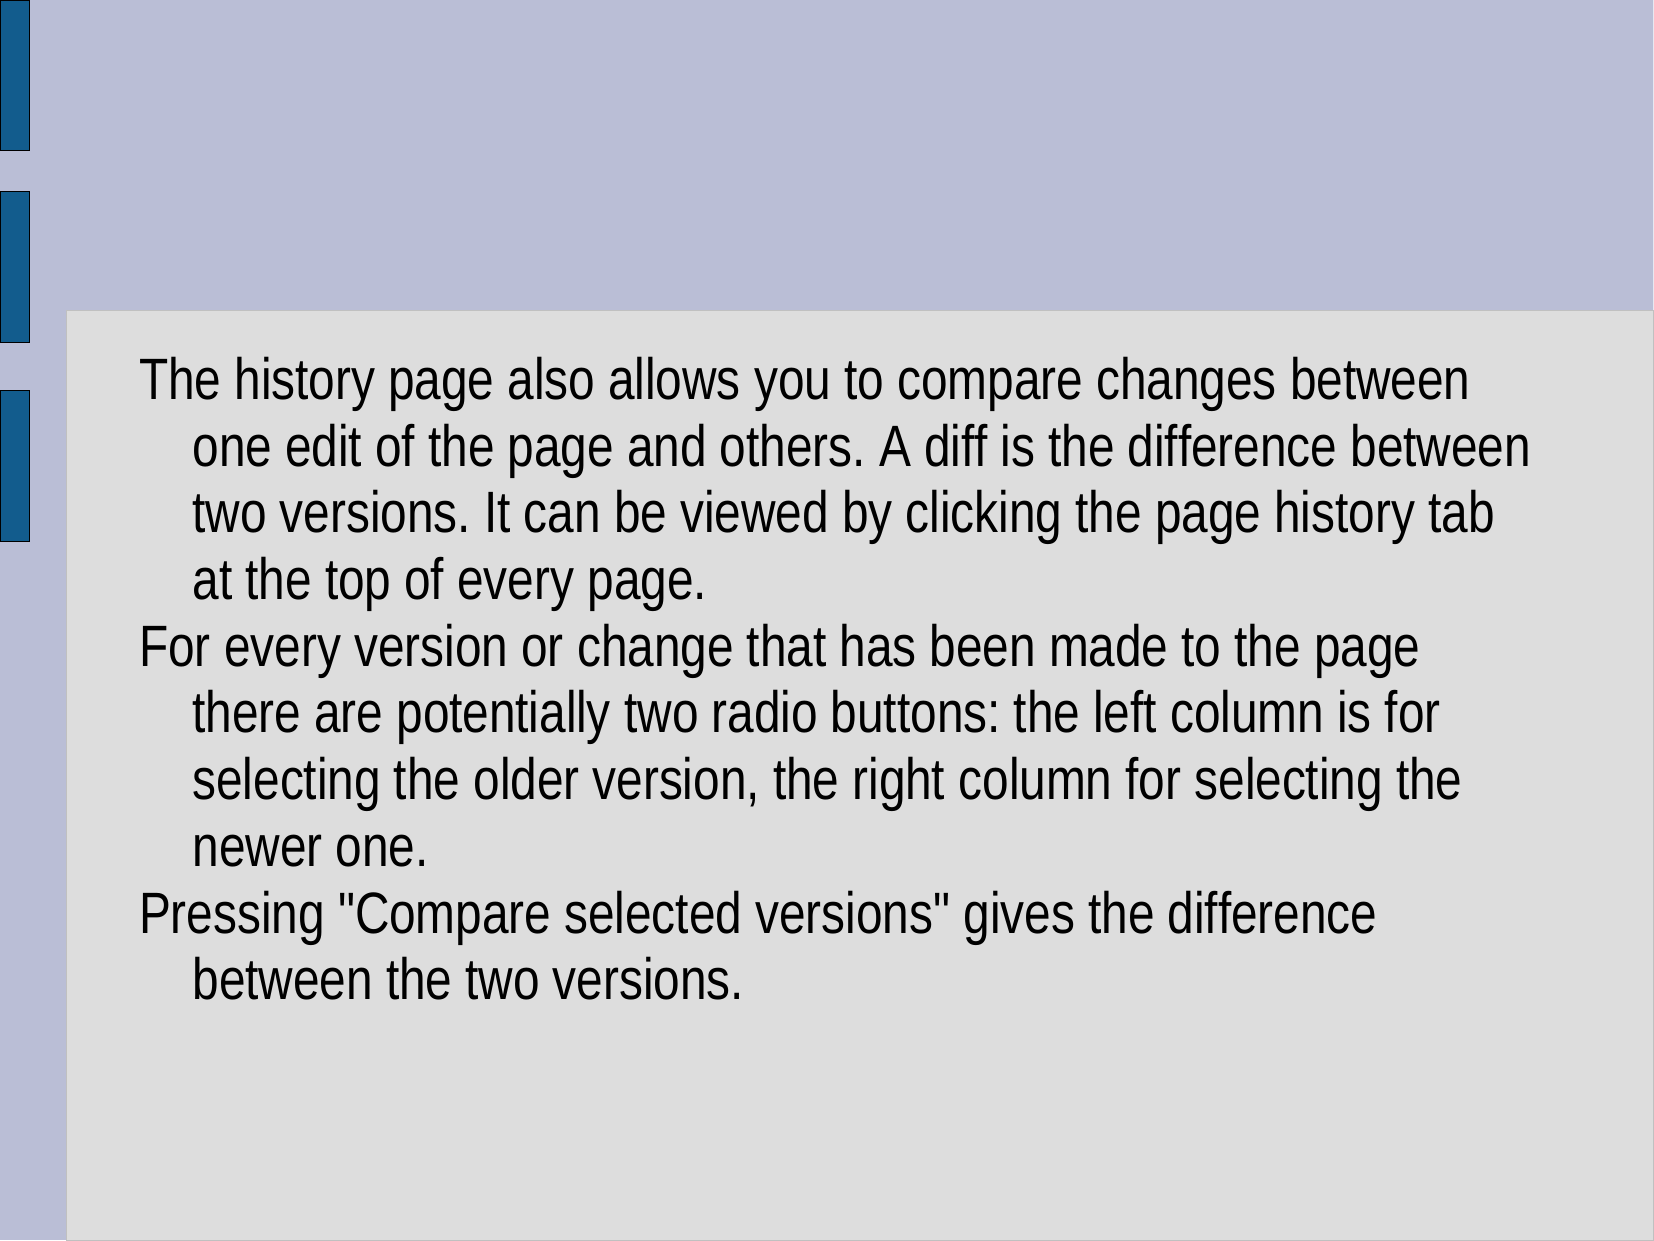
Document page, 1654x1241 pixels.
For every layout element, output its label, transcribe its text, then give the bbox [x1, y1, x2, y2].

list The history page also allows you to compare changes between one edit of the page and others. A diff is the difference between two versions. It can be viewed by clicking the page history tab at the top of every page. For every version or change that has been made to the page there are potentially two radio buttons: the left column is for selecting the older version, the right column for selecting the newer one. Pressing "Compare selected versions" gives the difference between the two versions. [121, 344, 1534, 1127]
